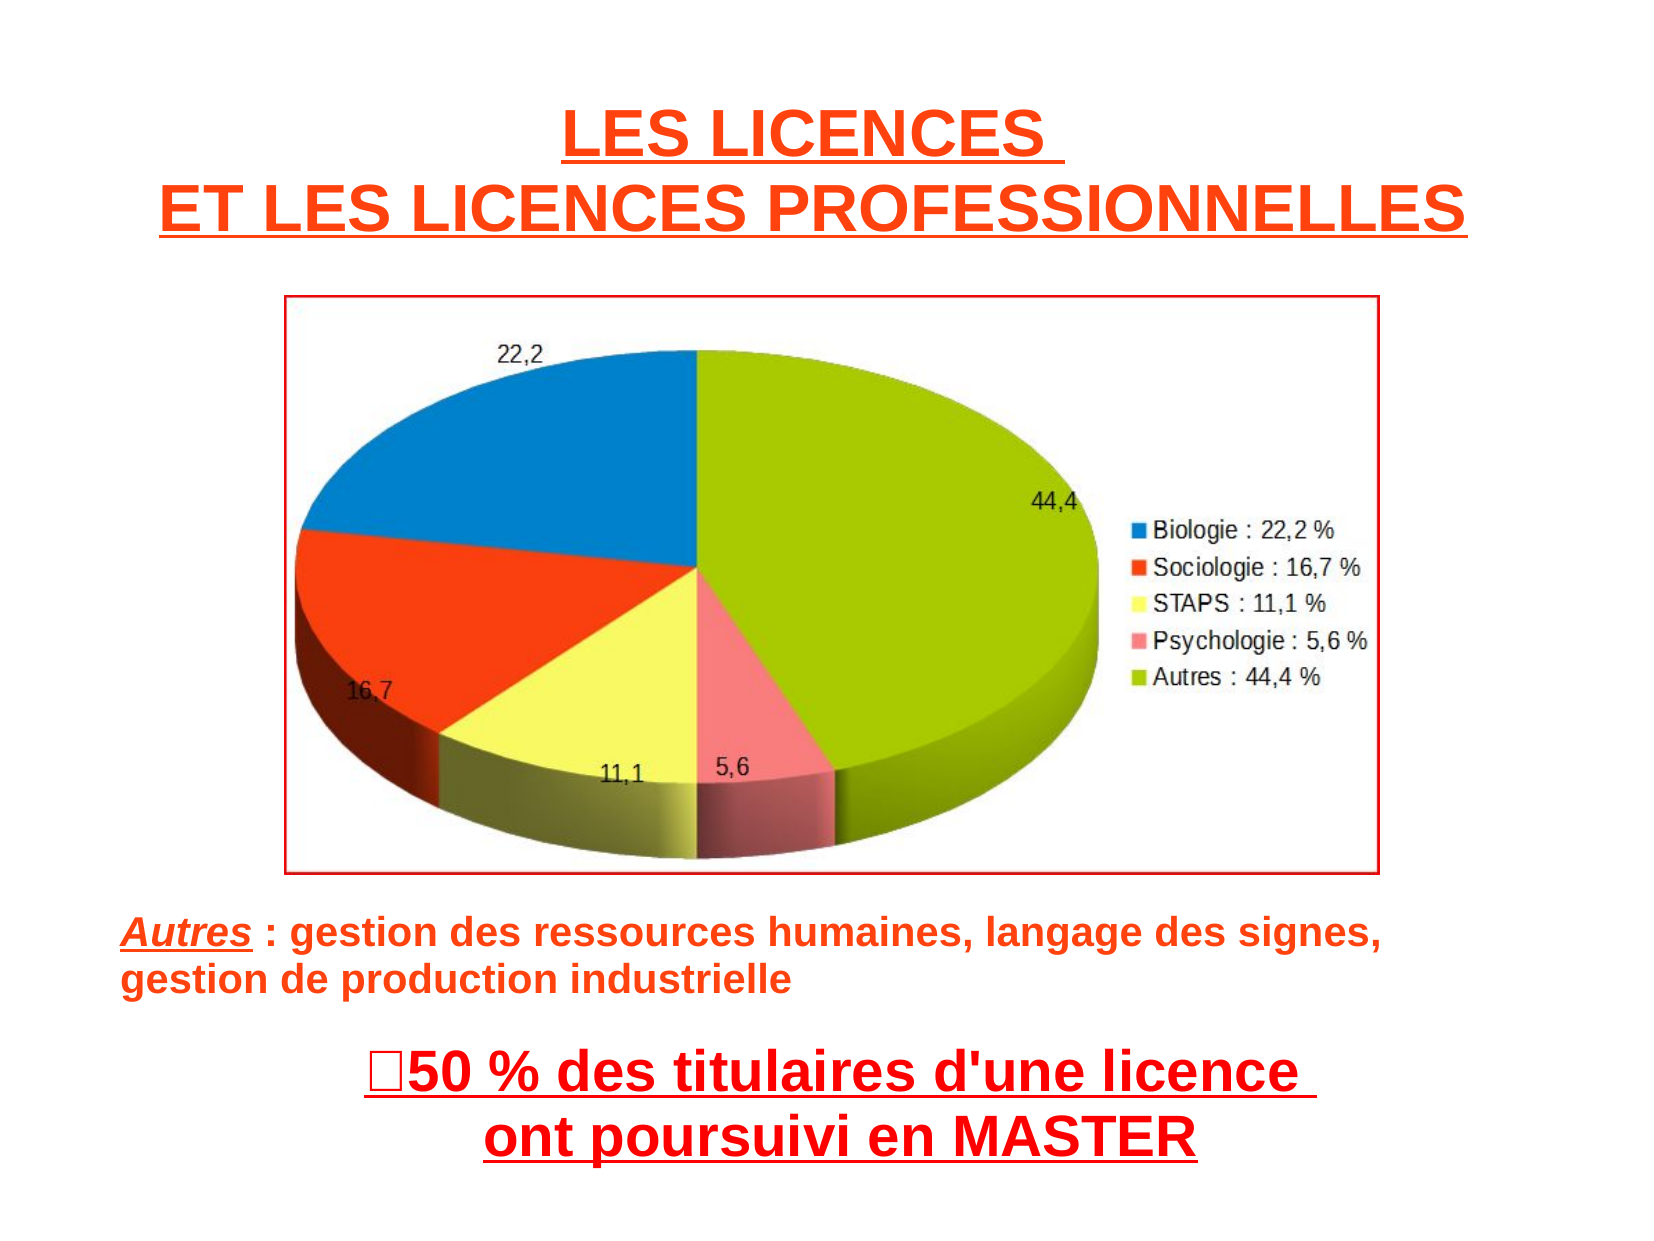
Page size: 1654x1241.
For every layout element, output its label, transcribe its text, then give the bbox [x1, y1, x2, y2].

text_box Autres : gestion des ressources humaines, langage des signes, gestion de production industrielle [105, 901, 1522, 1010]
picture [284, 295, 1380, 876]
text_box LES LICENCES ET LES LICENCES PROFESSIONNELLES [101, 88, 1525, 253]
text_box 50 % des titulaires d'une licence ont poursuivi en MASTER [97, 1031, 1584, 1177]
